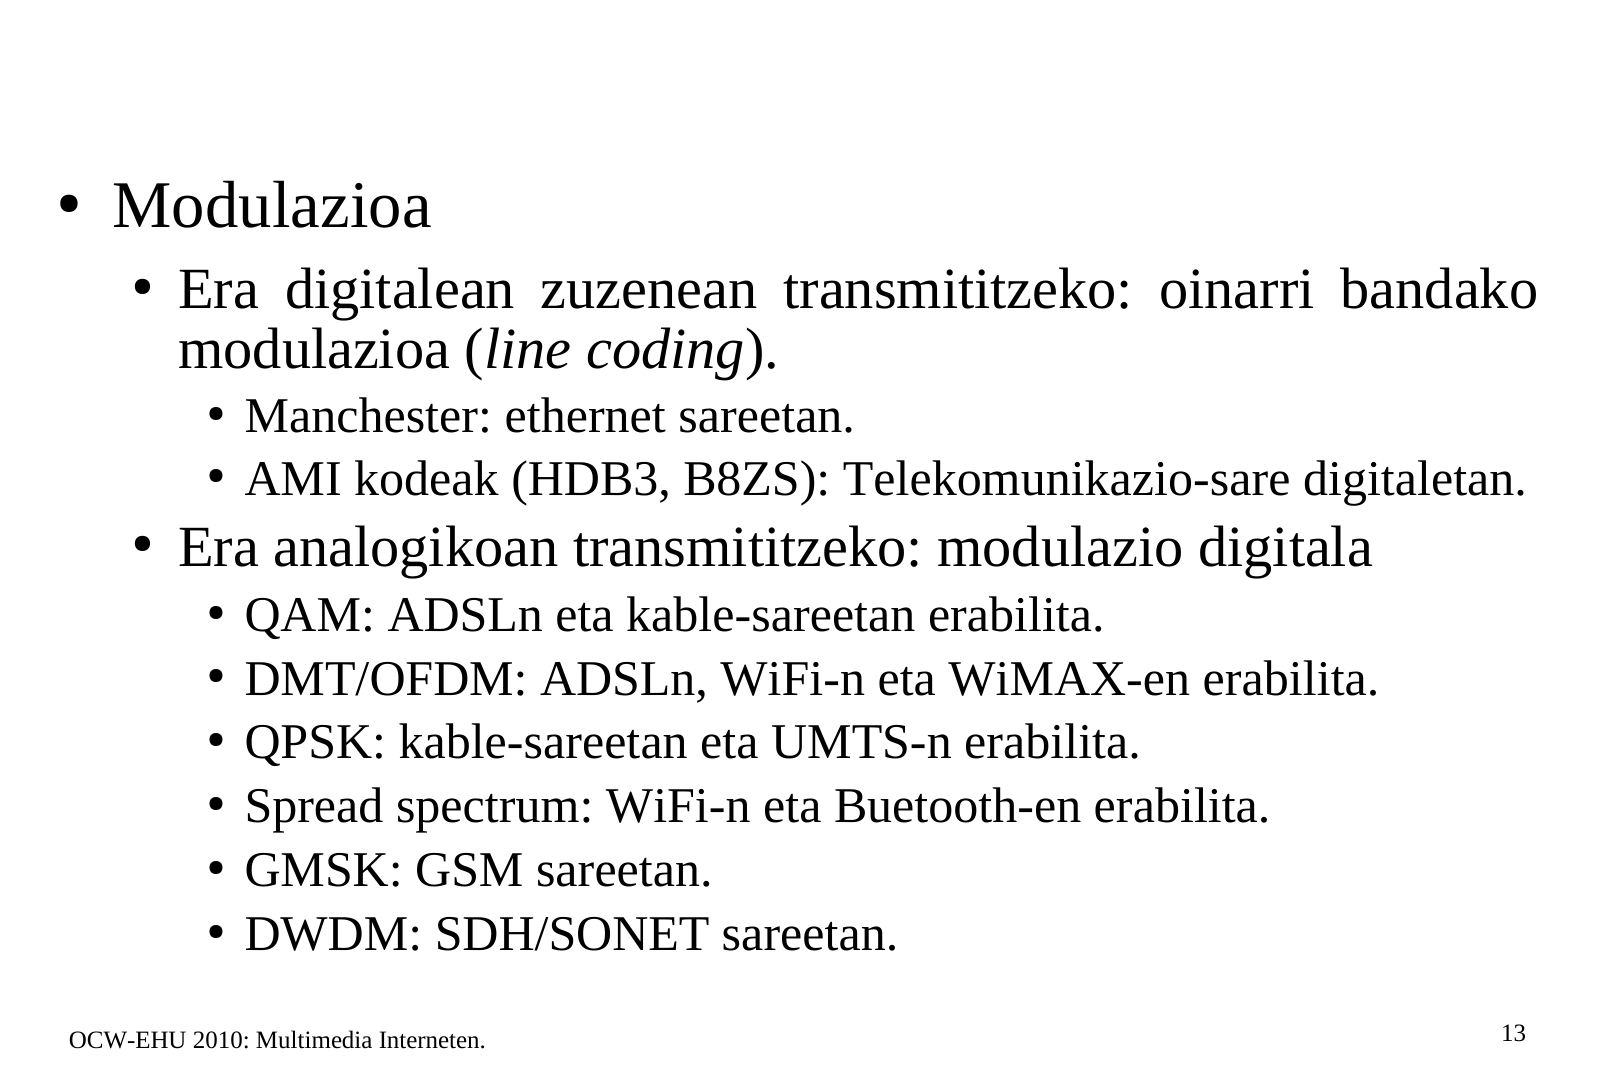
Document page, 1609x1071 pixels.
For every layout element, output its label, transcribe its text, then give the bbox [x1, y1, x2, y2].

list Modulazioa Era digitalean zuzenean transmititzeko: oinarri bandako modulazioa (line coding). Manchester: ethernet sareetan. AMI kodeak (HDB3, B8ZS): Telekomunikazio-sare digitaletan. Era analogikoan transmititzeko: modulazio digitala QAM: ADSLn eta kable-sareetan erabilita. DMT/OFDM: ADSLn, WiFi-n eta WiMAX-en erabilita. QPSK: kable-sareetan eta UMTS-n erabilita. Spread spectrum: WiFi-n eta Buetooth-en erabilita. GMSK: GSM sareetan. DWDM: SDH/SONET sareetan. [41, 160, 1555, 999]
